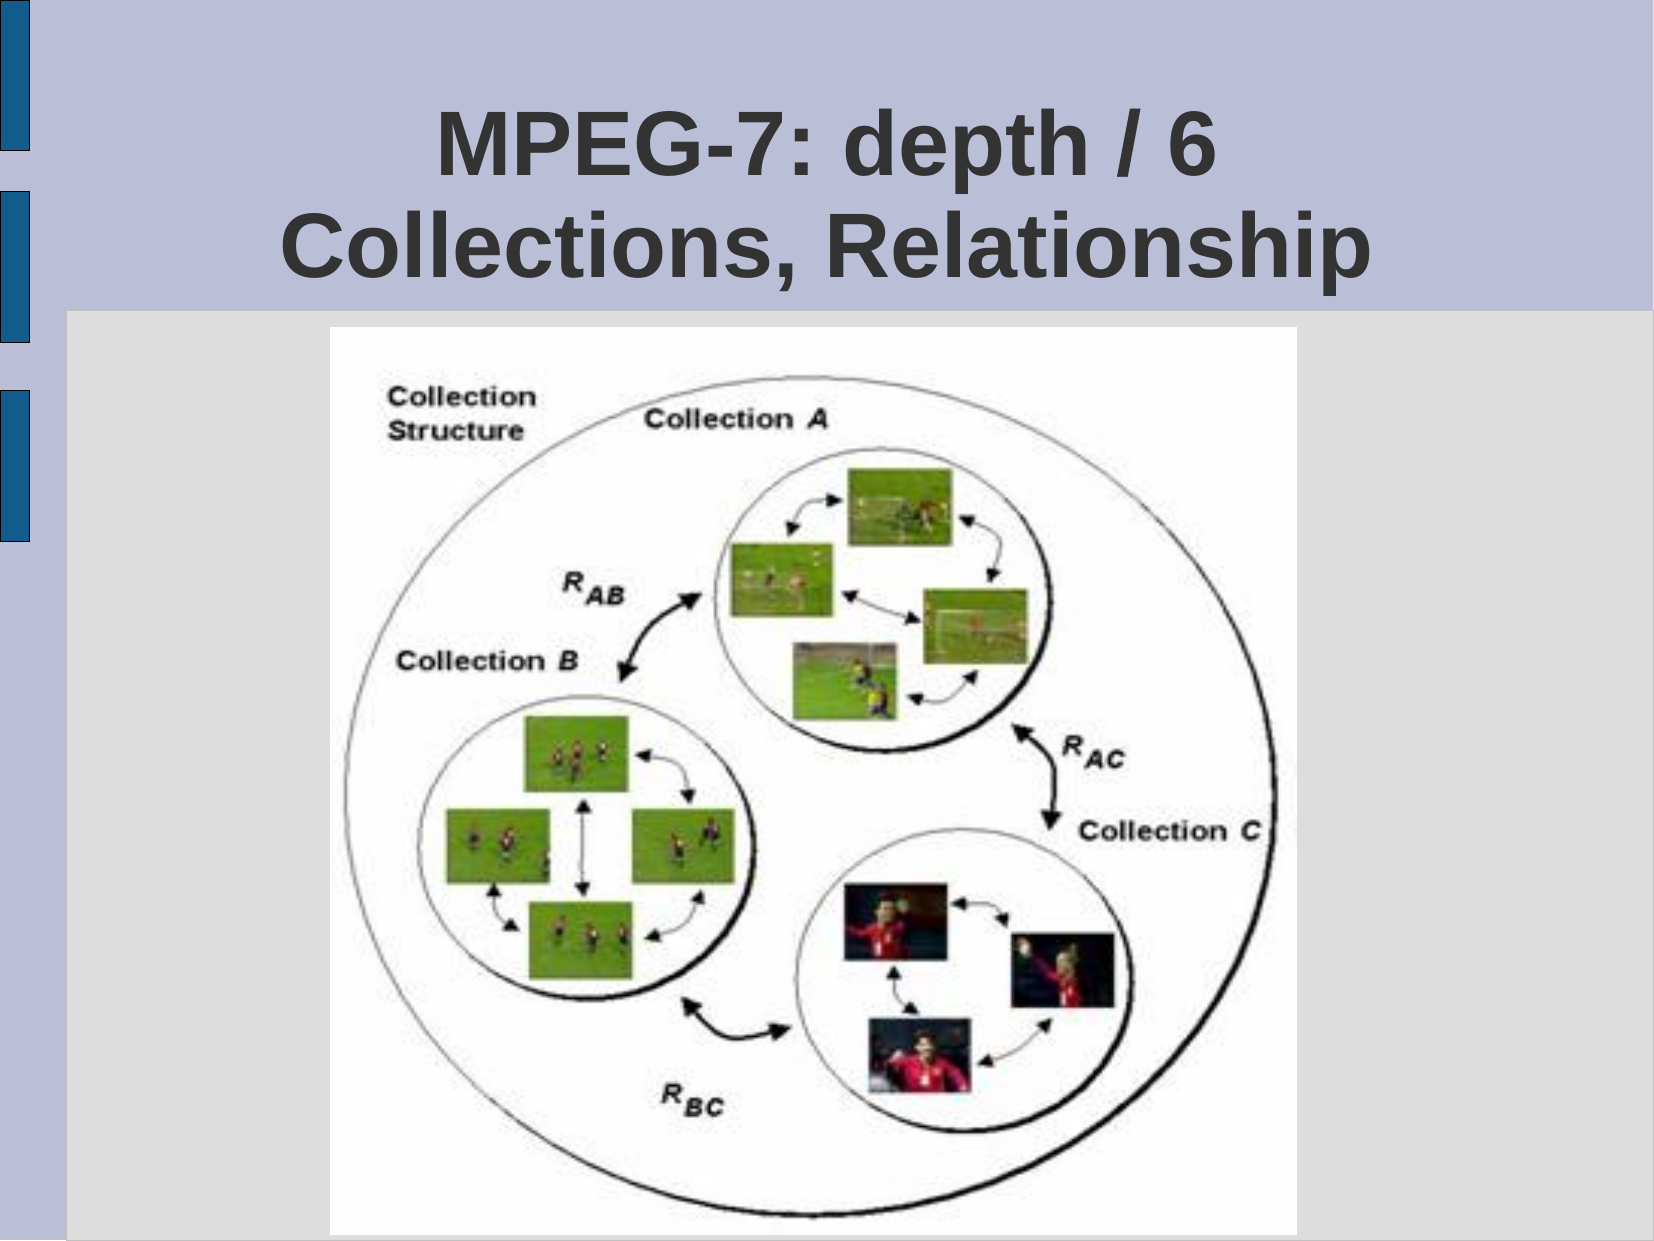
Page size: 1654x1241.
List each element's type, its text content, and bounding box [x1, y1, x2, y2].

title MPEG-7: depth / 6 Collections, Relationship [121, 76, 1534, 313]
picture [330, 327, 1297, 1235]
